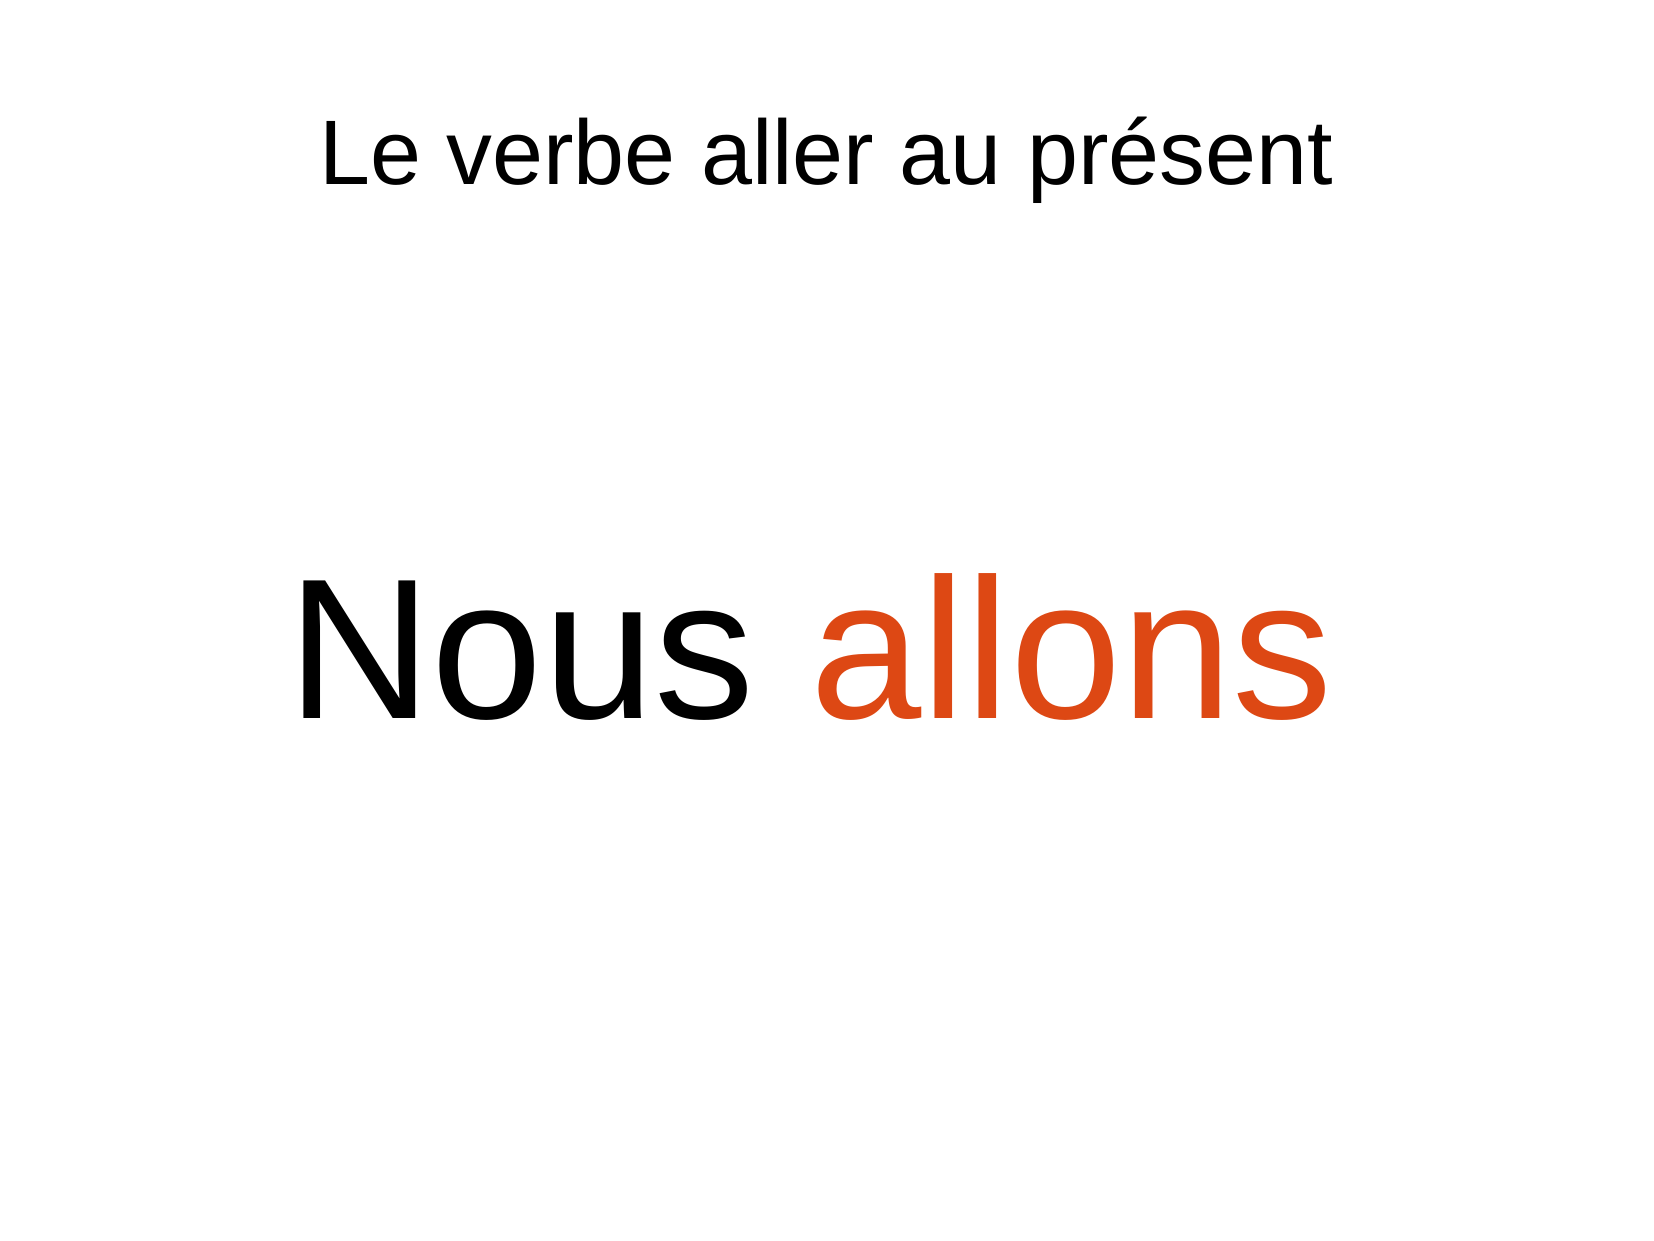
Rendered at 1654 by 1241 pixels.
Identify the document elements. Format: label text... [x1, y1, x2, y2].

title Le verbe aller au présent [82, 49, 1571, 257]
subtitle Nous allons [82, 290, 1538, 1010]
